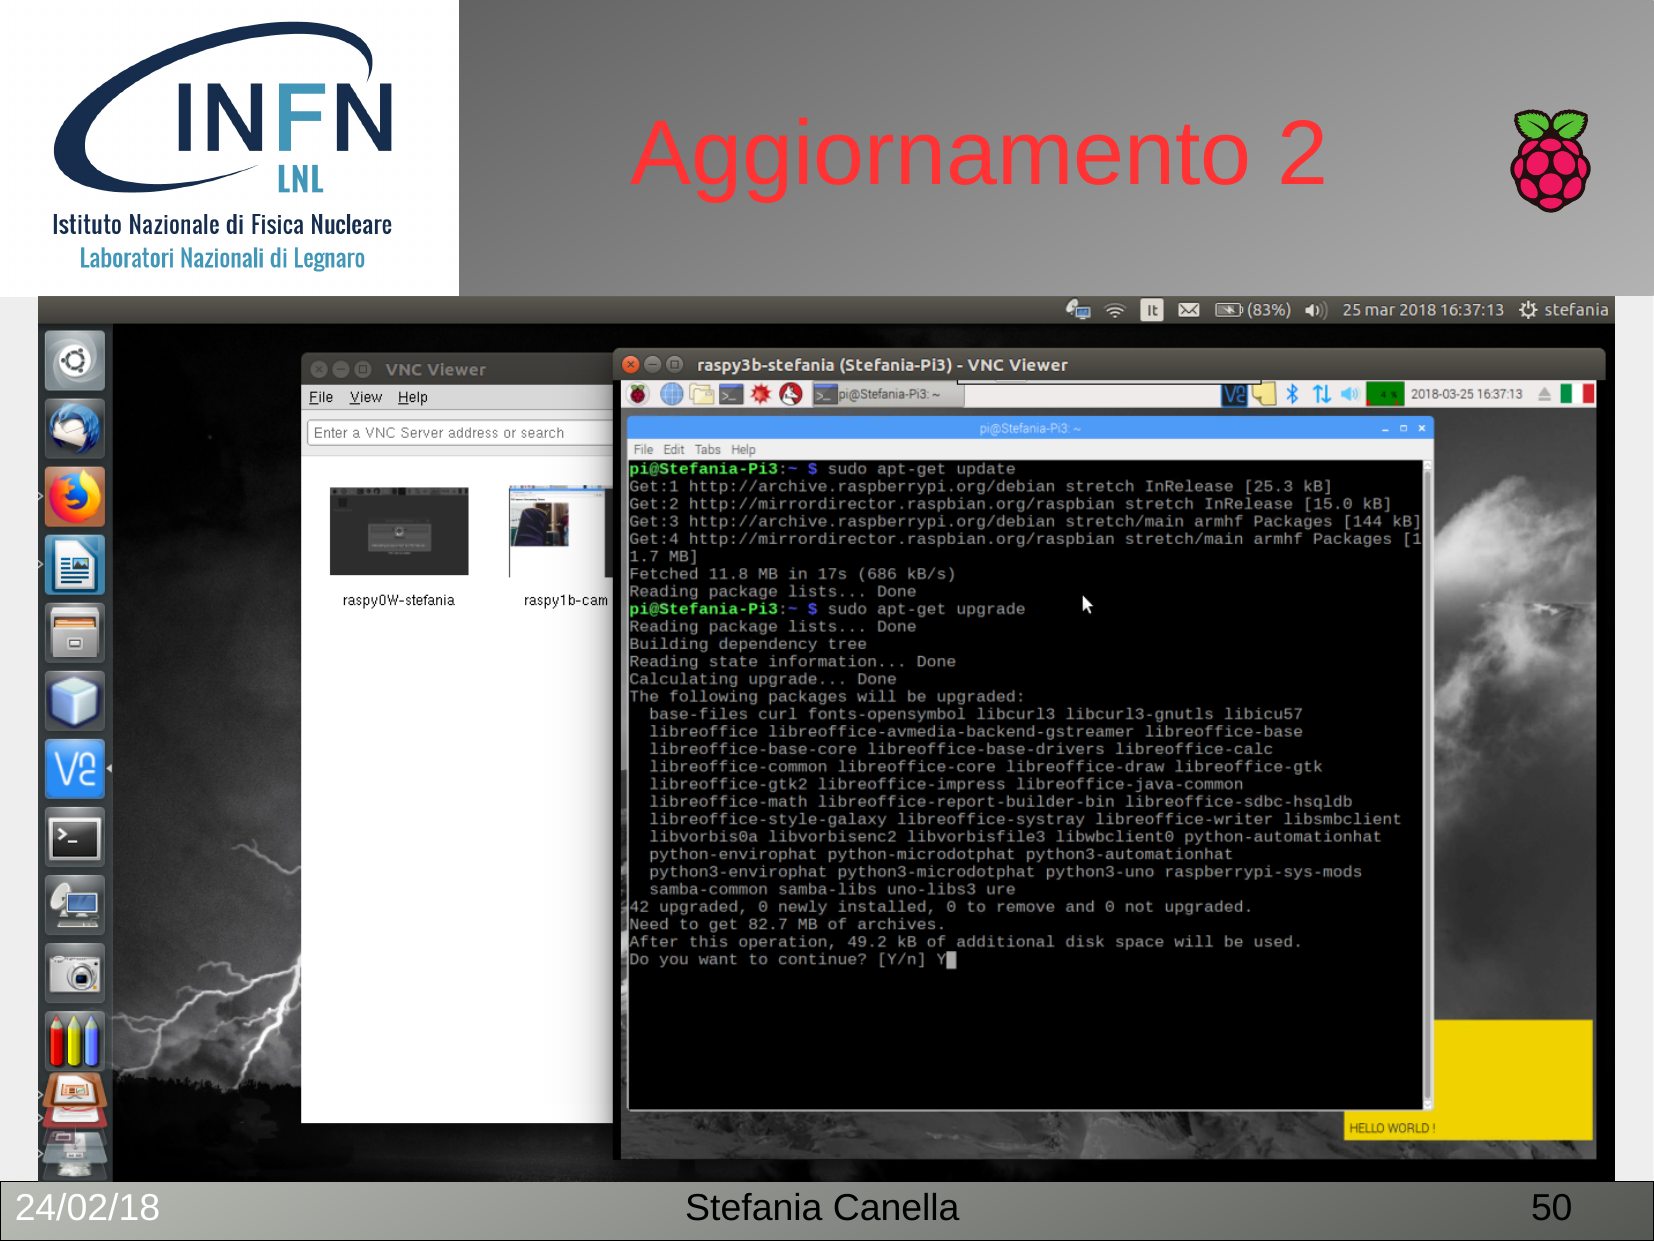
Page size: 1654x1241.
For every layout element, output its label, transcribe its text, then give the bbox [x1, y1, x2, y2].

text_box [984, 1182, 1516, 1241]
title Aggiornamento 2 [459, 49, 1571, 257]
text_box Stefania Canella [670, 1182, 984, 1241]
text_box 24/02/18 [0, 1178, 176, 1241]
picture [0, 0, 1615, 1182]
text_box [176, 1182, 670, 1241]
text_box [459, 0, 1654, 296]
text_box <number> [1516, 1178, 1654, 1241]
